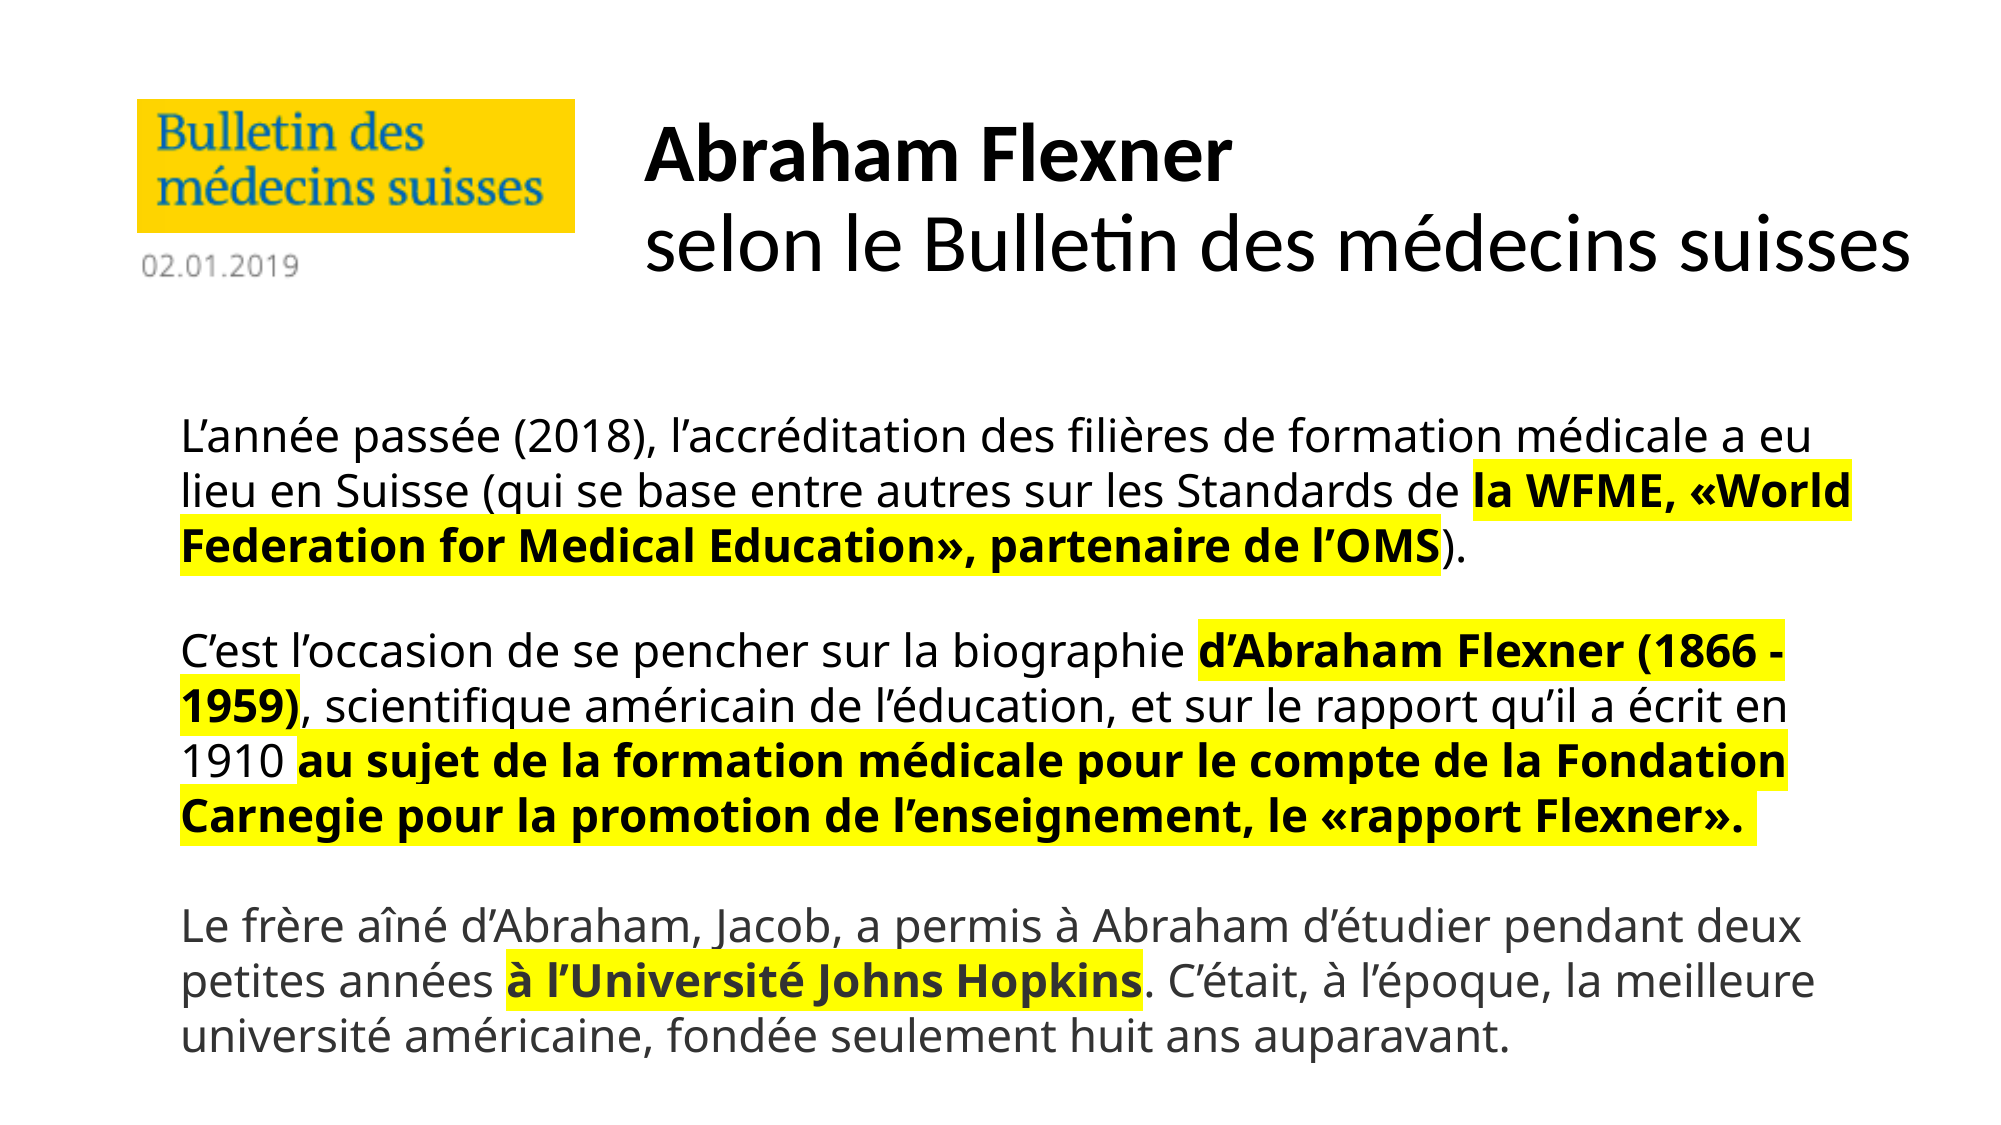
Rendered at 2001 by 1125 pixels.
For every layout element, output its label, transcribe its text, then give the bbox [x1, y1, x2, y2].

title Abraham Flexner selon le Bulletin des médecins suisses [629, 90, 1980, 309]
picture [137, 99, 575, 233]
picture [137, 245, 315, 290]
text_box L’année passée (2018), l’accréditation des filières de formation médicale a eu lieu en Suisse (qui se base entre autres sur les Standards de la WFME, «World Federation for Medical Education», partenaire de l’OMS). C’est l’occasion de se pencher sur la biographie d’Abraham Flexner (1866 - 1959), scientifique américain de l’éducation, et sur le rapport qu’il a écrit en 1910 au sujet de la formation médicale pour le compte de la Fondation Carnegie pour la promotion de l’enseignement, le «rapport Flexner». Le frère aîné d’Abraham, Jacob, a permis à Abraham d’étudier pendant deux petites années à l’Université Johns Hopkins. C’était, à l’époque, la meilleure université américaine, fondée seulement huit ans auparavant. [165, 399, 1913, 1082]
